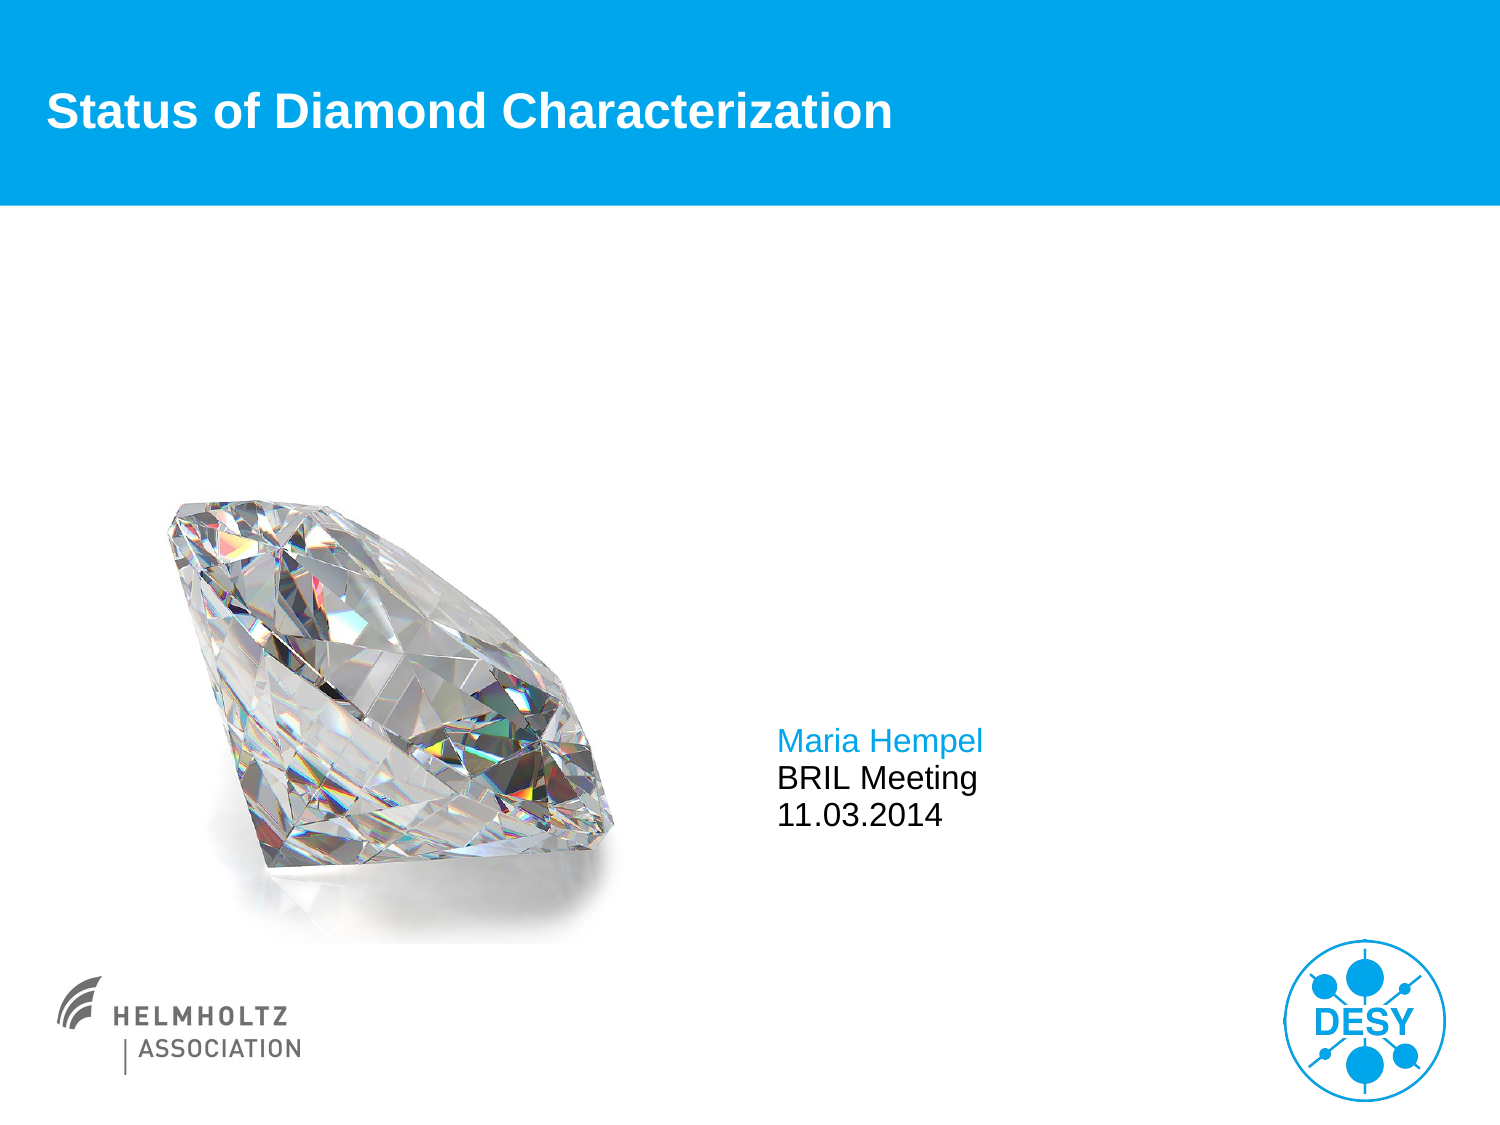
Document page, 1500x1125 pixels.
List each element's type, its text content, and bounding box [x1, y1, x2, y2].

picture [57, 976, 300, 1075]
picture [1283, 939, 1360, 1015]
picture [1283, 1027, 1351, 1102]
title Status of Diamond Characterization [46, 7, 1444, 216]
text_box Maria Hempel BRIL Meeting 11.03.2014 [762, 714, 1446, 842]
picture [1287, 943, 1443, 1099]
picture [1379, 1035, 1446, 1102]
picture [59, 416, 714, 944]
picture [1370, 939, 1446, 1007]
